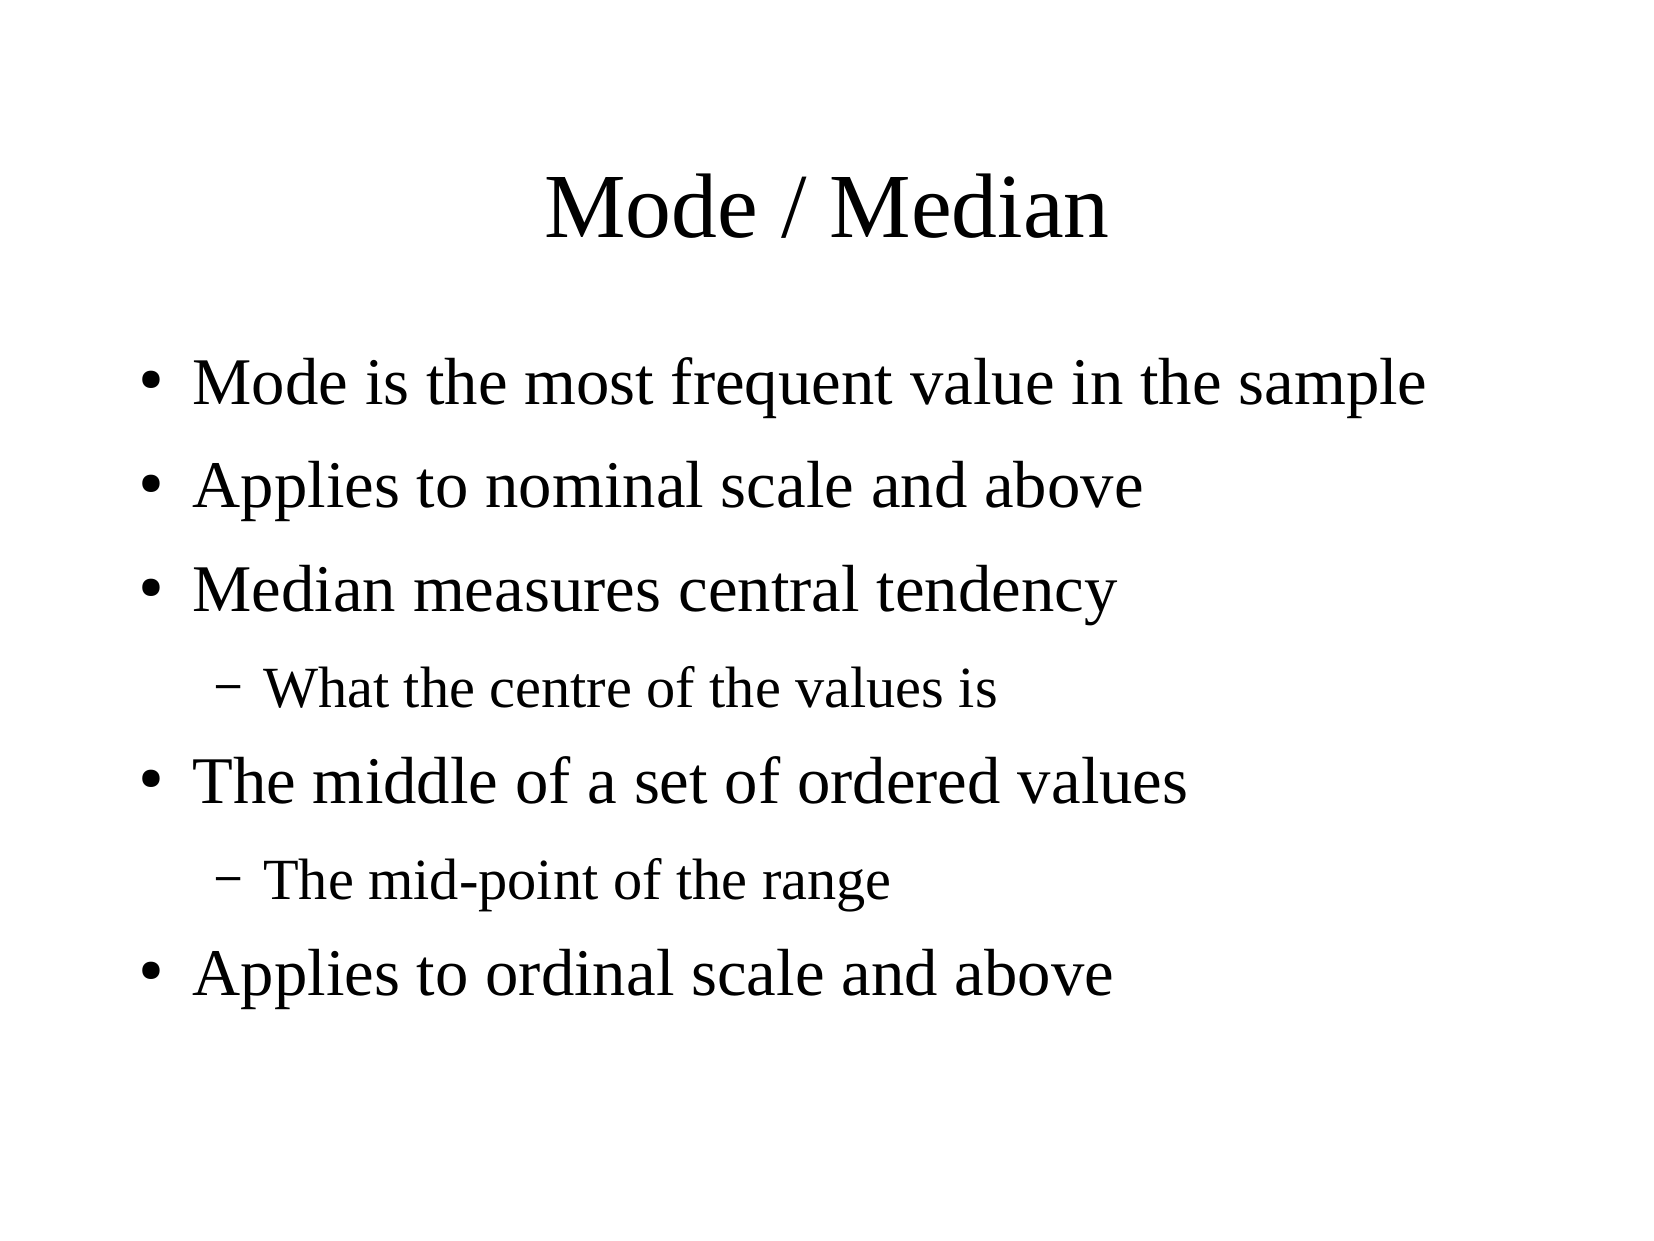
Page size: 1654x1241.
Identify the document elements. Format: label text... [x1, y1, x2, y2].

title Mode / Median [121, 102, 1534, 311]
list Mode is the most frequent value in the sample Applies to nominal scale and above Median measures central tendency What the centre of the values is The middle of a set of ordered values The mid-point of the range Applies to ordinal scale and above [121, 344, 1534, 1127]
